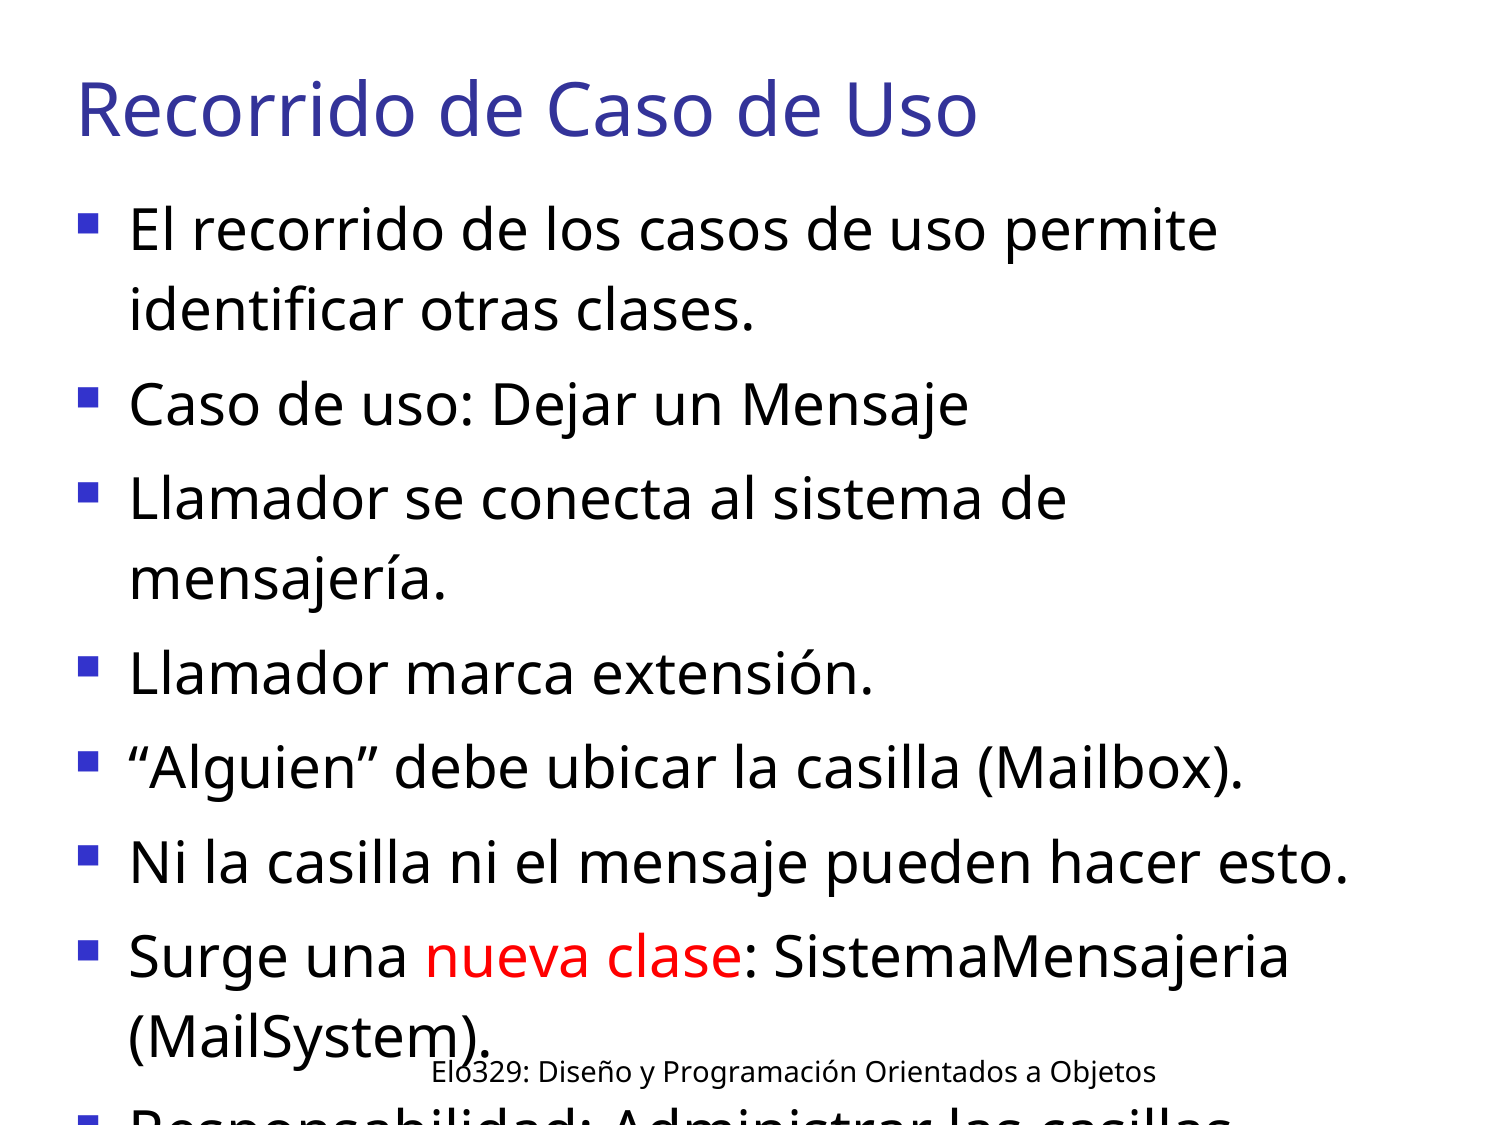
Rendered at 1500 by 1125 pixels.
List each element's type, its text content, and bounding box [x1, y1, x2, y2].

title Recorrido de Caso de Uso [75, 25, 1449, 188]
list El recorrido de los casos de uso permite identificar otras clases. Caso de uso: Dejar un Mensaje Llamador se conecta al sistema de mensajería. Llamador marca extensión. “Alguien” debe ubicar la casilla (Mailbox). Ni la casilla ni el mensaje pueden hacer esto. Surge una nueva clase: SistemaMensajeria (MailSystem). Responsabilidad: Administrar las casillas. [75, 187, 1398, 1036]
